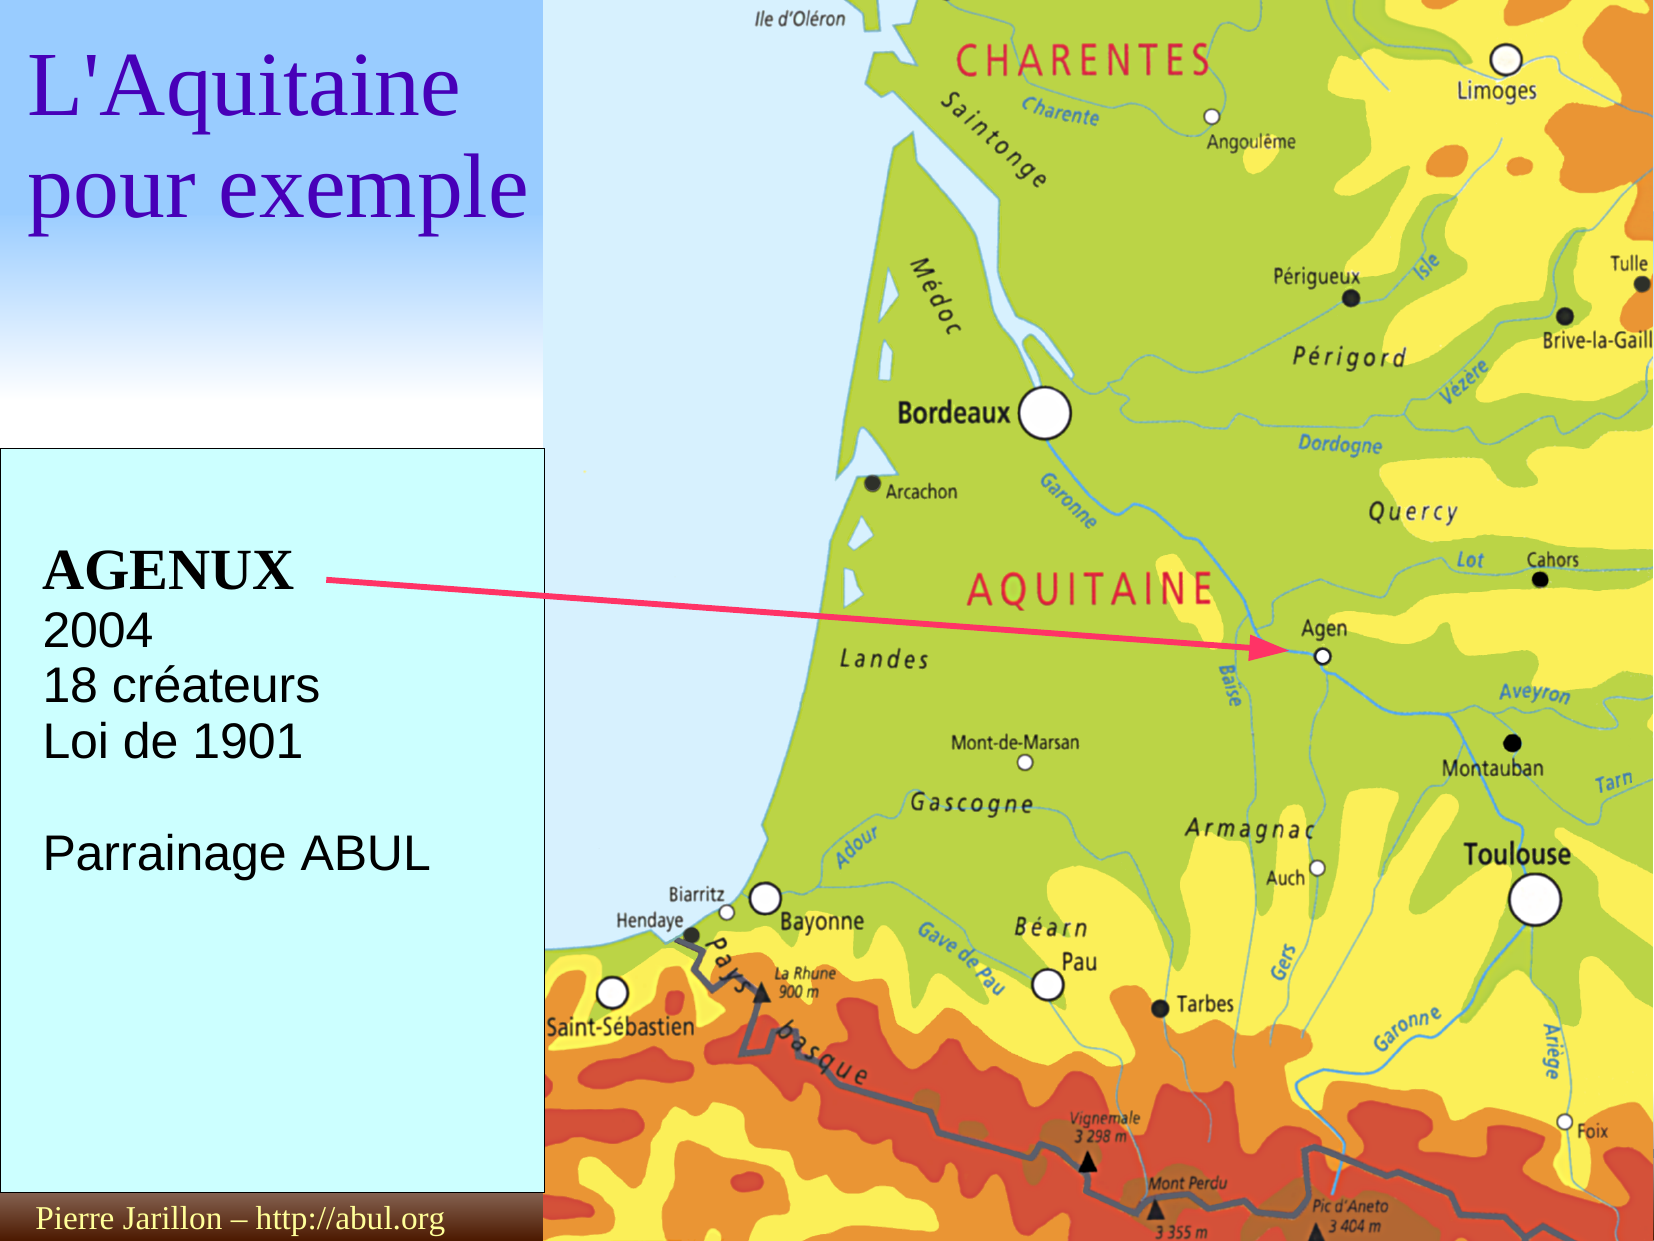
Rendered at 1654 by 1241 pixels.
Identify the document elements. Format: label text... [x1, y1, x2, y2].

title L'Aquitaine pour exemple [27, 33, 1440, 237]
text_box AGENUX 2004 18 créateurs Loi de 1901 Parrainage ABUL [42, 537, 508, 1110]
text_box [0, 448, 545, 1193]
text_box [308, 386, 314, 442]
picture [543, 0, 1653, 1241]
